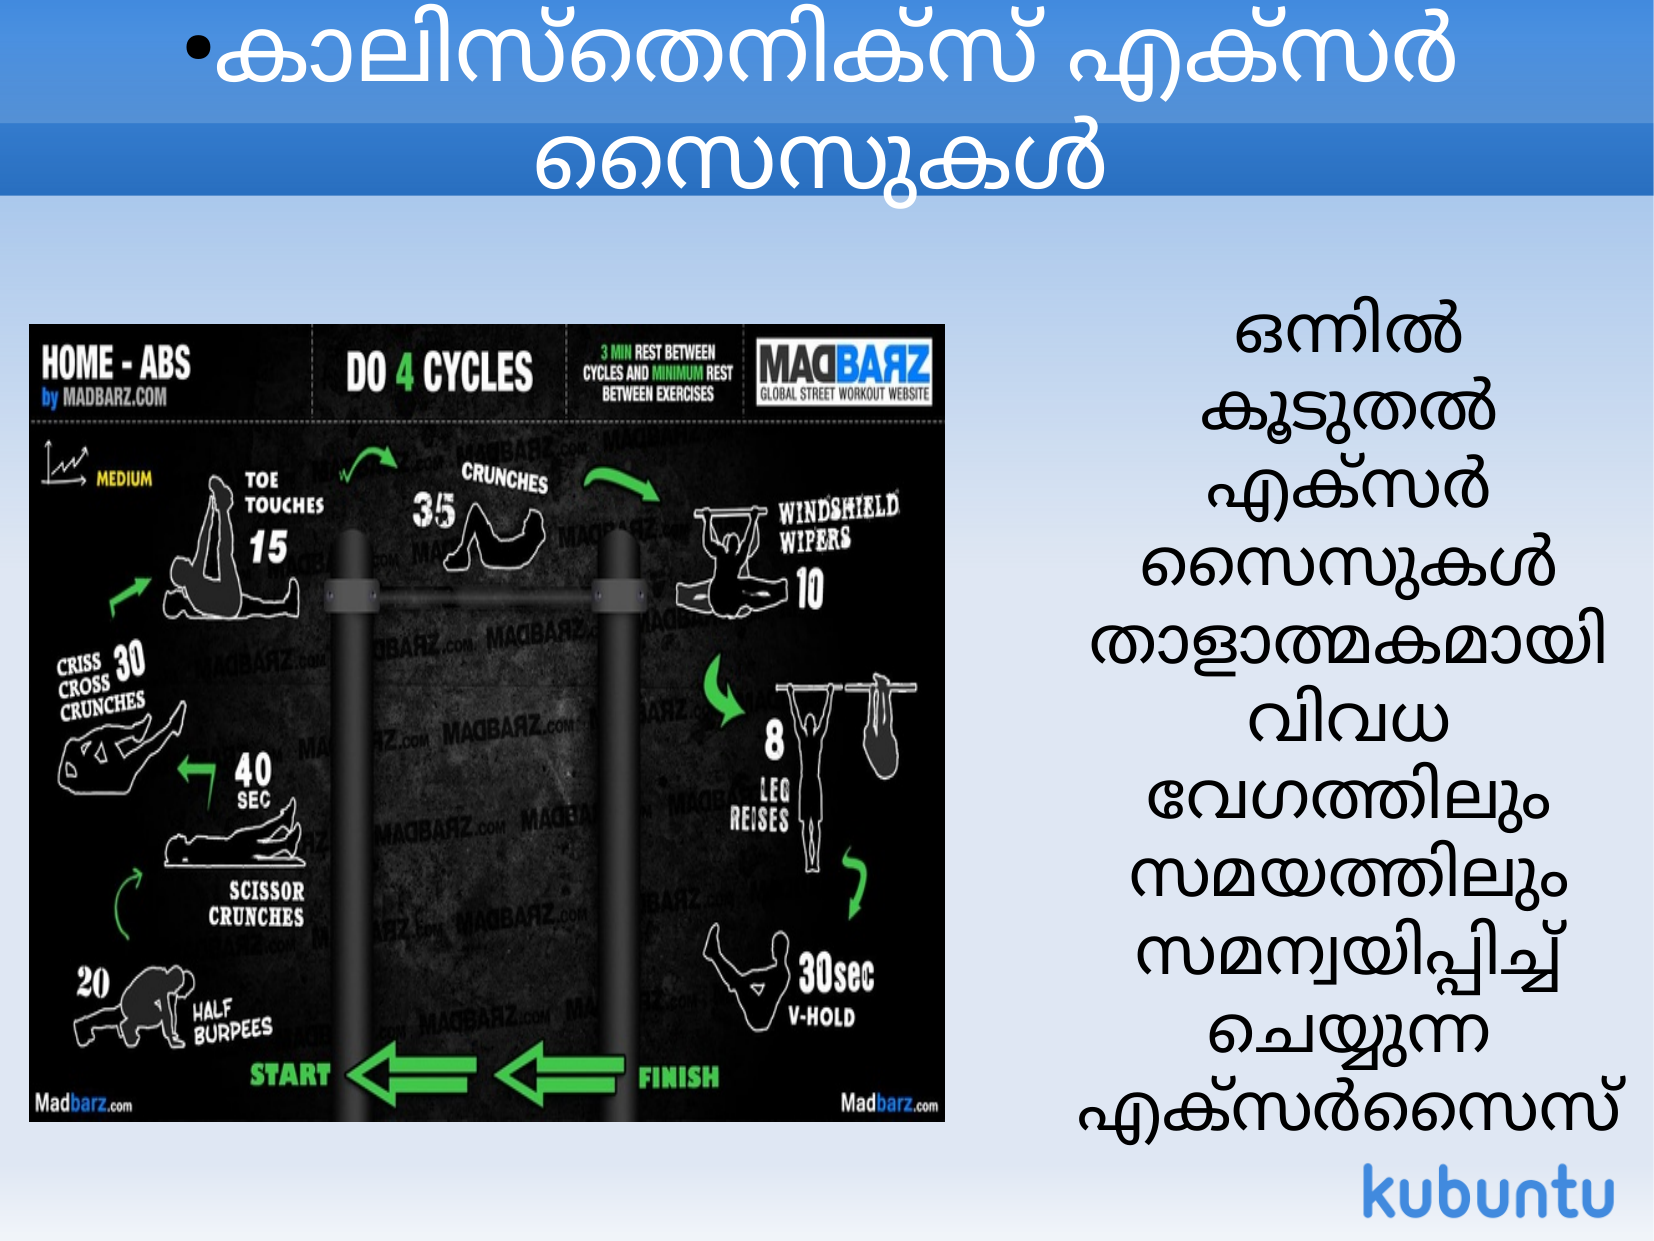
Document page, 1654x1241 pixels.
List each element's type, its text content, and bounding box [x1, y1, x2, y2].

title കാലിസ്തെനിക്സ് എക്സര്‍സൈസുകള്‍ [76, 7, 1565, 200]
list ഒന്നില്‍ കൂടുതല്‍ എക്സര്‍സൈസുകള്‍ താളാത്മകമായി വിവധ വേഗത്തിലും സമയത്തിലും സമന്വയിപ്പിച്ച് ചെയ്യുന്ന എക്സര്‍സൈസ് [1003, 290, 1625, 1094]
picture [0, 0, 1654, 1241]
